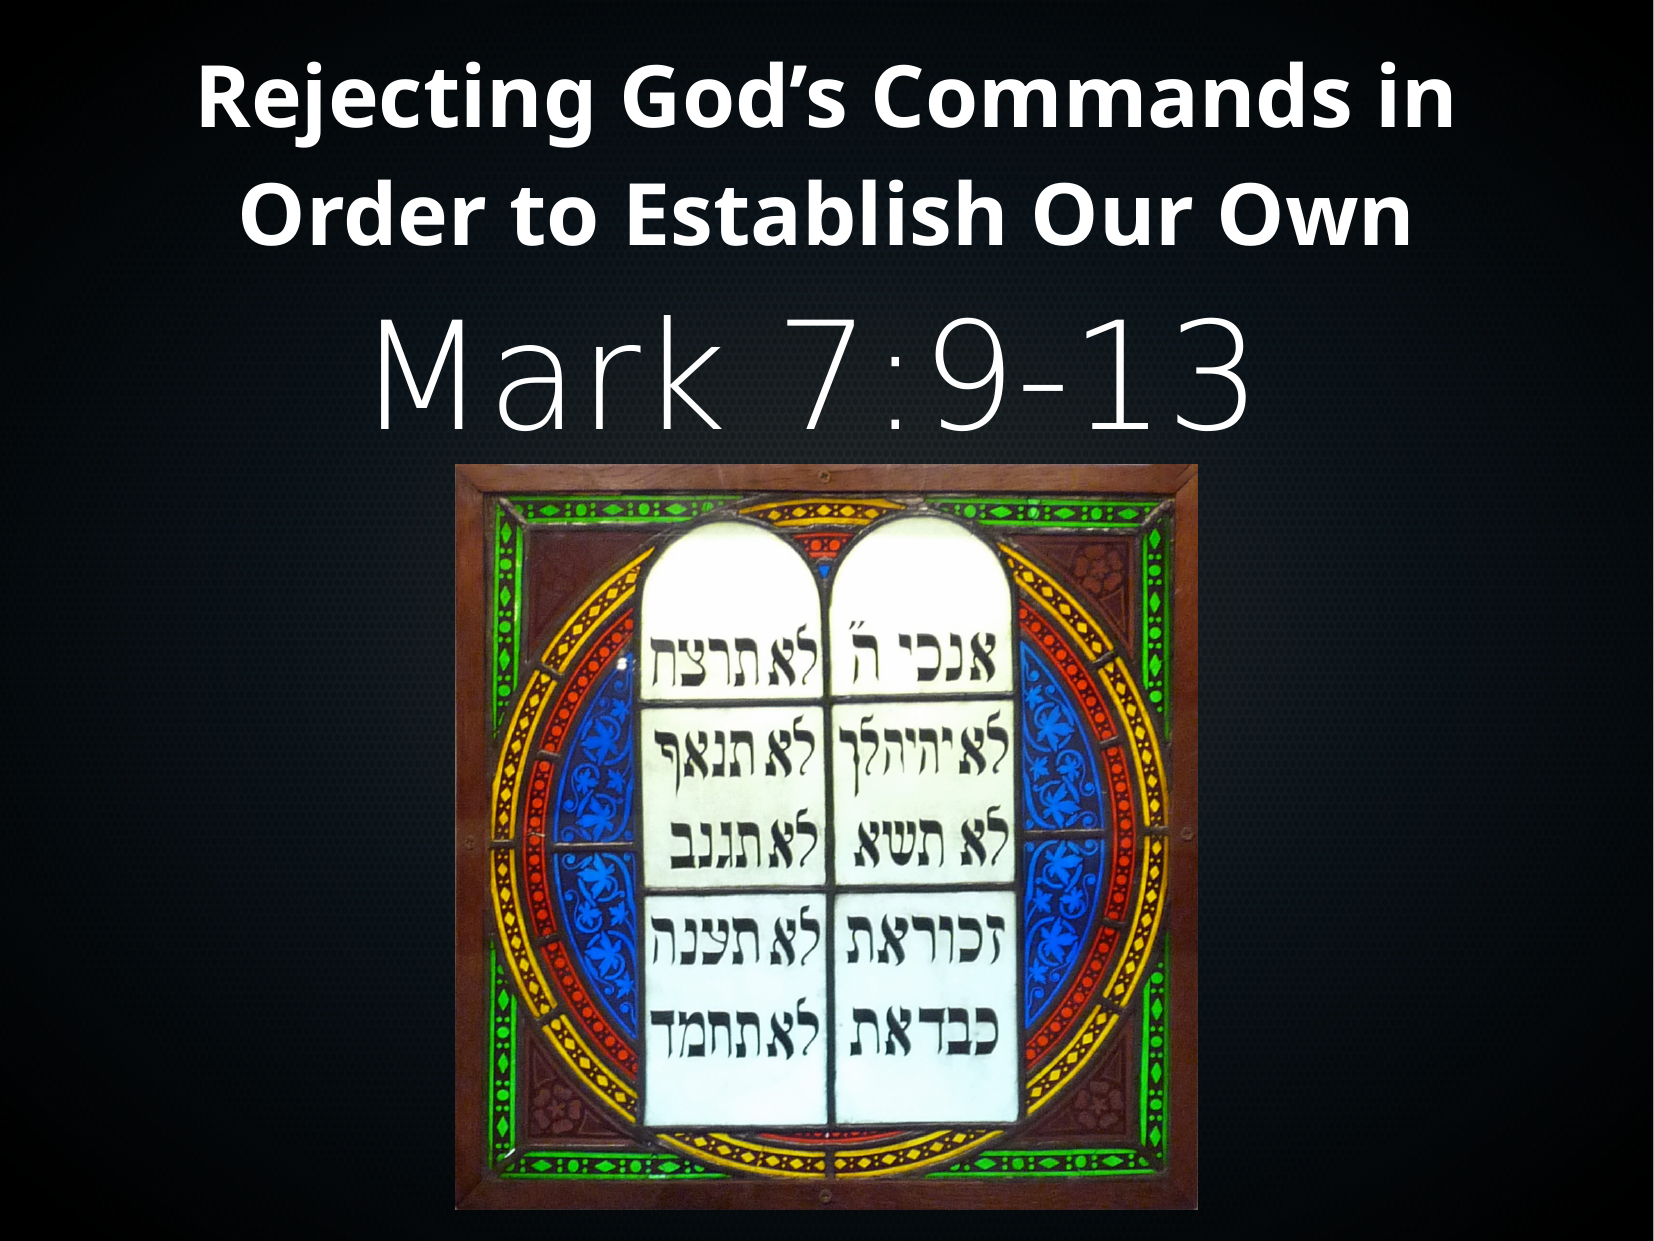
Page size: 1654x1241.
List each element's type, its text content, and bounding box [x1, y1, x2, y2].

title Rejecting God’s Commands in Order to Establish Our Own [82, 49, 1571, 257]
picture [0, 0, 1654, 1241]
list Mark 7:9-13 [82, 290, 1538, 1010]
